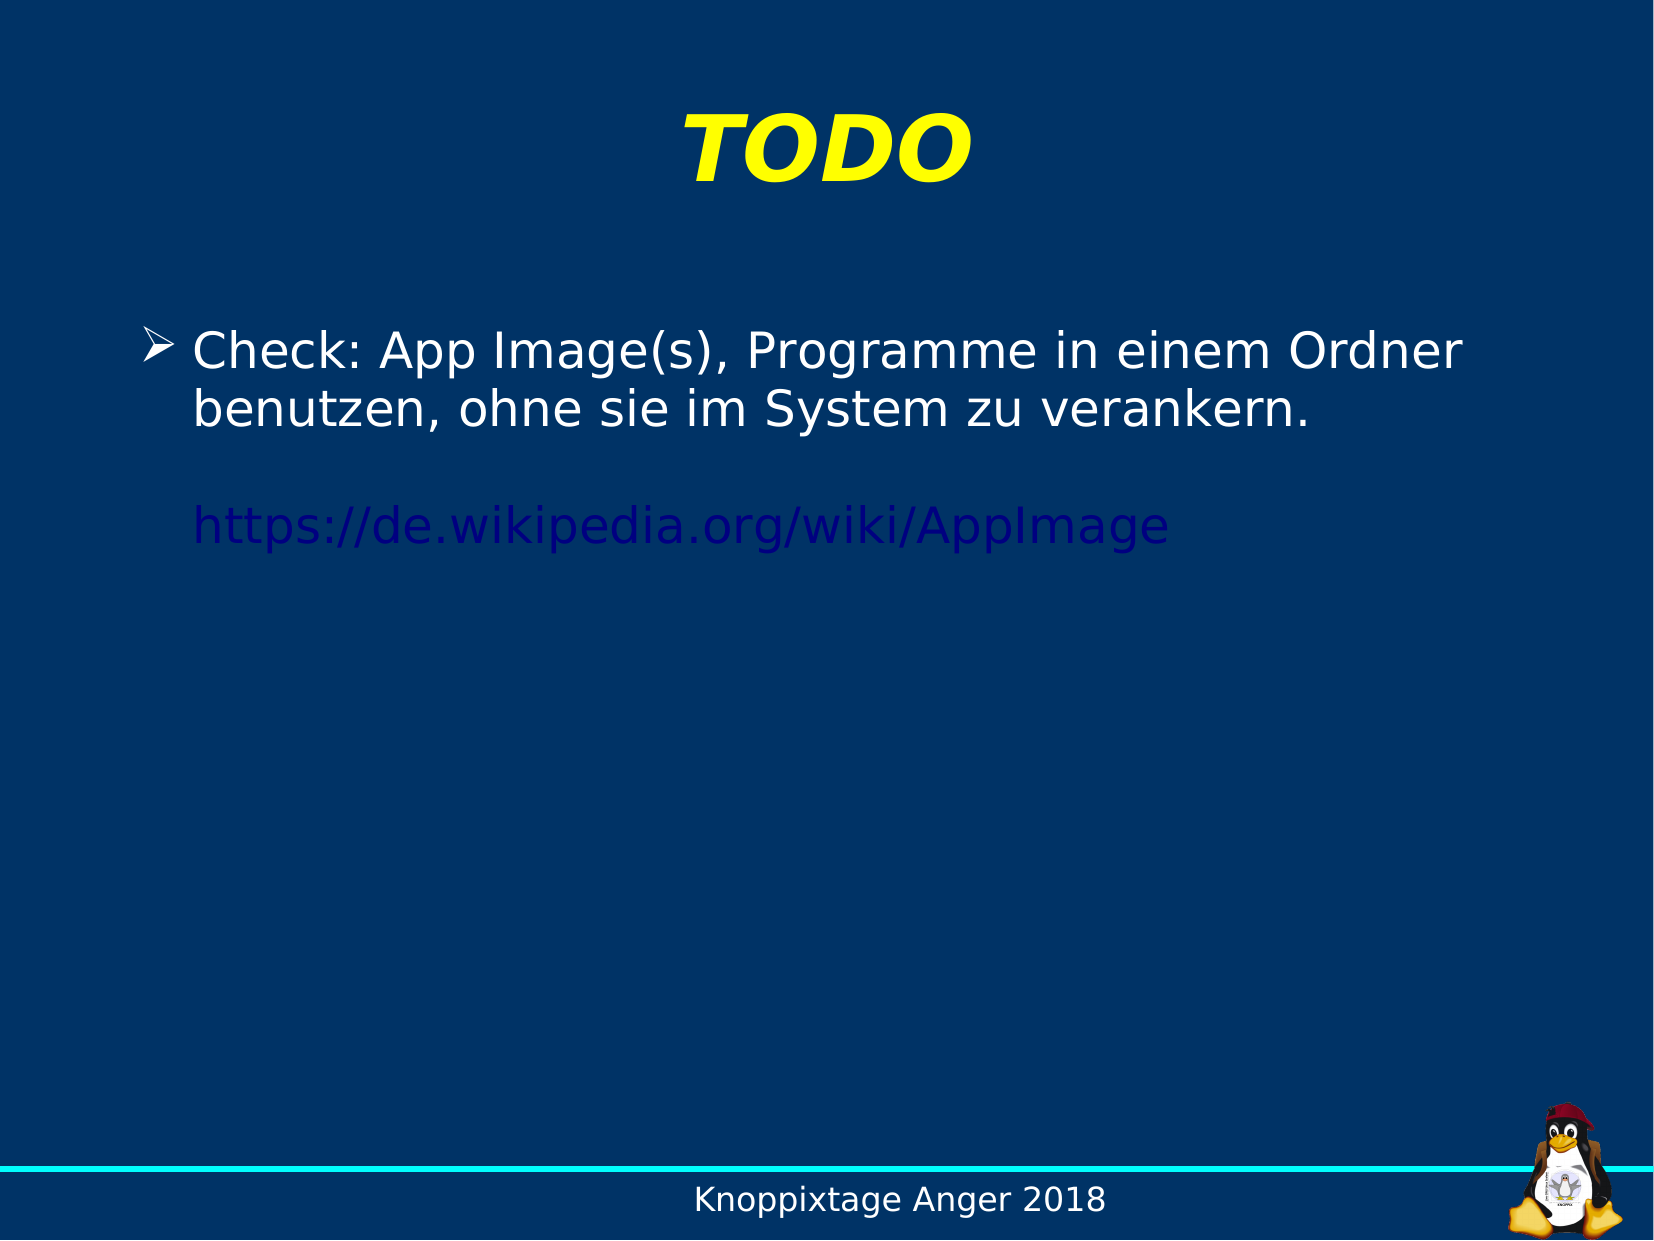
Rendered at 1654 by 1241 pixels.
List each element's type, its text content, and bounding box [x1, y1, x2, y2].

picture [1505, 1100, 1625, 1241]
title TODO [121, 46, 1534, 254]
list Check: App Image(s), Programme in einem Ordner benutzen, ohne sie im System zu verankern. https://de.wikipedia.org/wiki/AppImage [121, 322, 1561, 1132]
